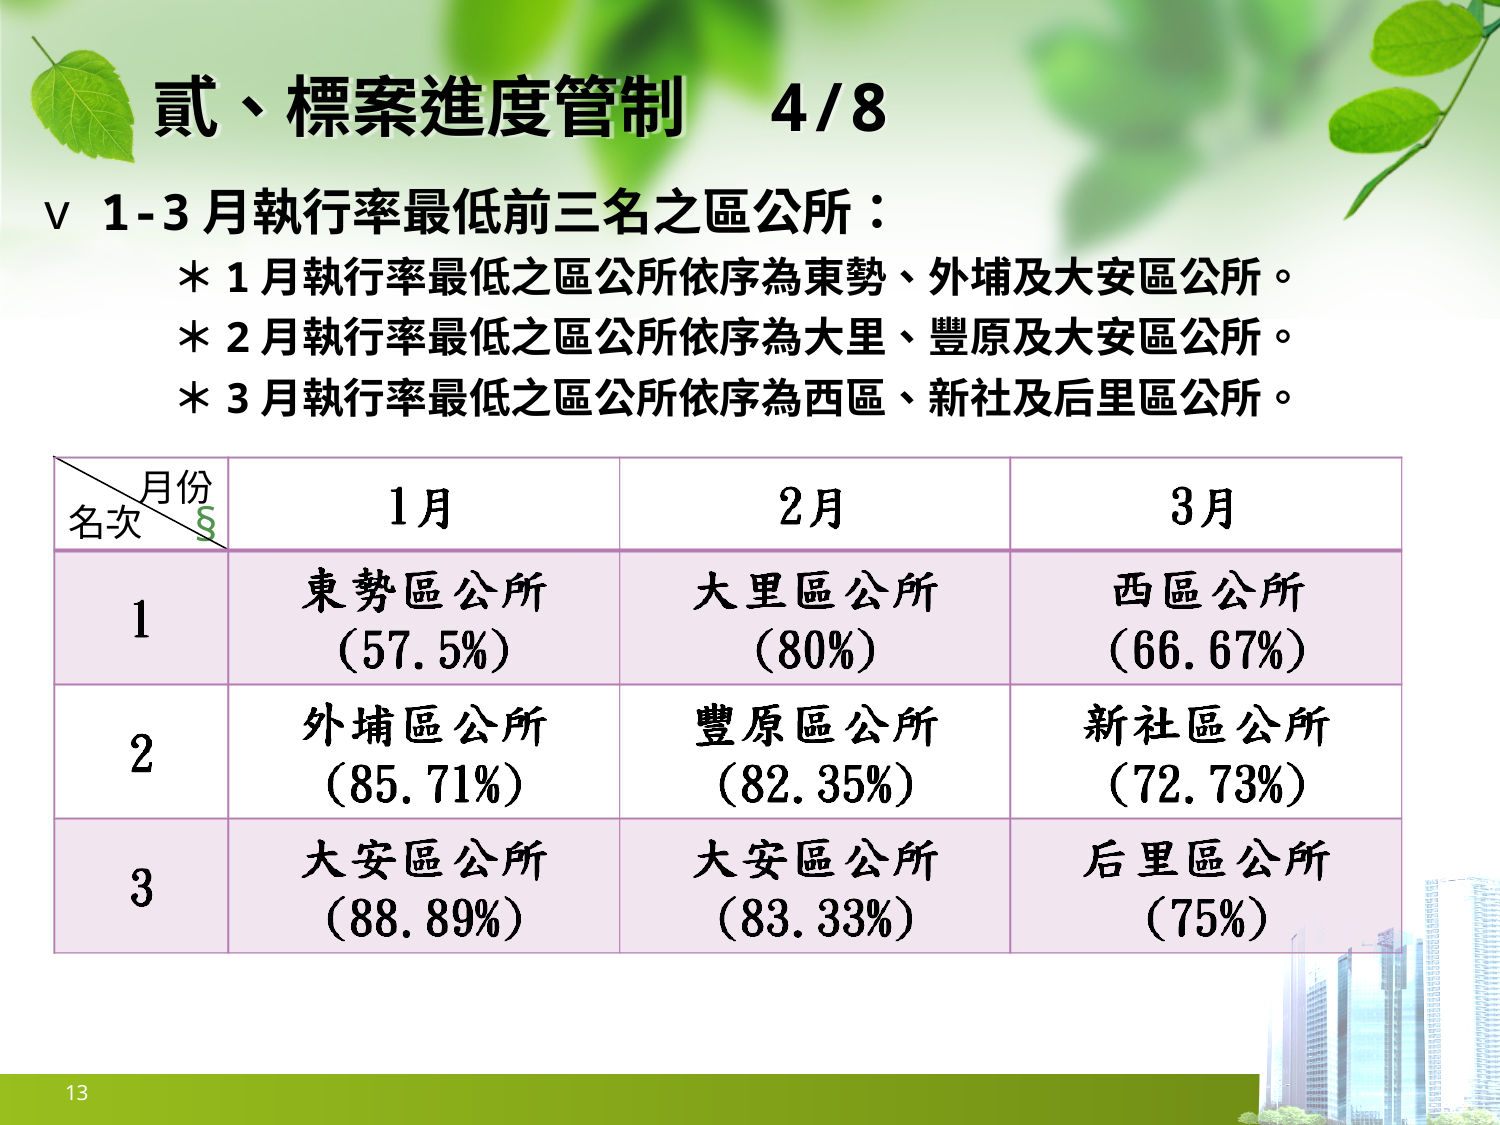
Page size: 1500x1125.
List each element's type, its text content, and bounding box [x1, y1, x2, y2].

list 1-3月執行率最低前三名之區公所： ＊1月執行率最低之區公所依序為東勢、外埔及大安區公所。 ＊2月執行率最低之區公所依序為大里、豐原及大安區公所。 ＊3月執行率最低之區公所依序為西區、新社及后里區公所。 [29, 172, 1424, 965]
picture [41, 444, 1414, 965]
text_box 13 [50, 1072, 138, 1113]
title 貳、標案進度管制 4/8 [137, 57, 1325, 150]
